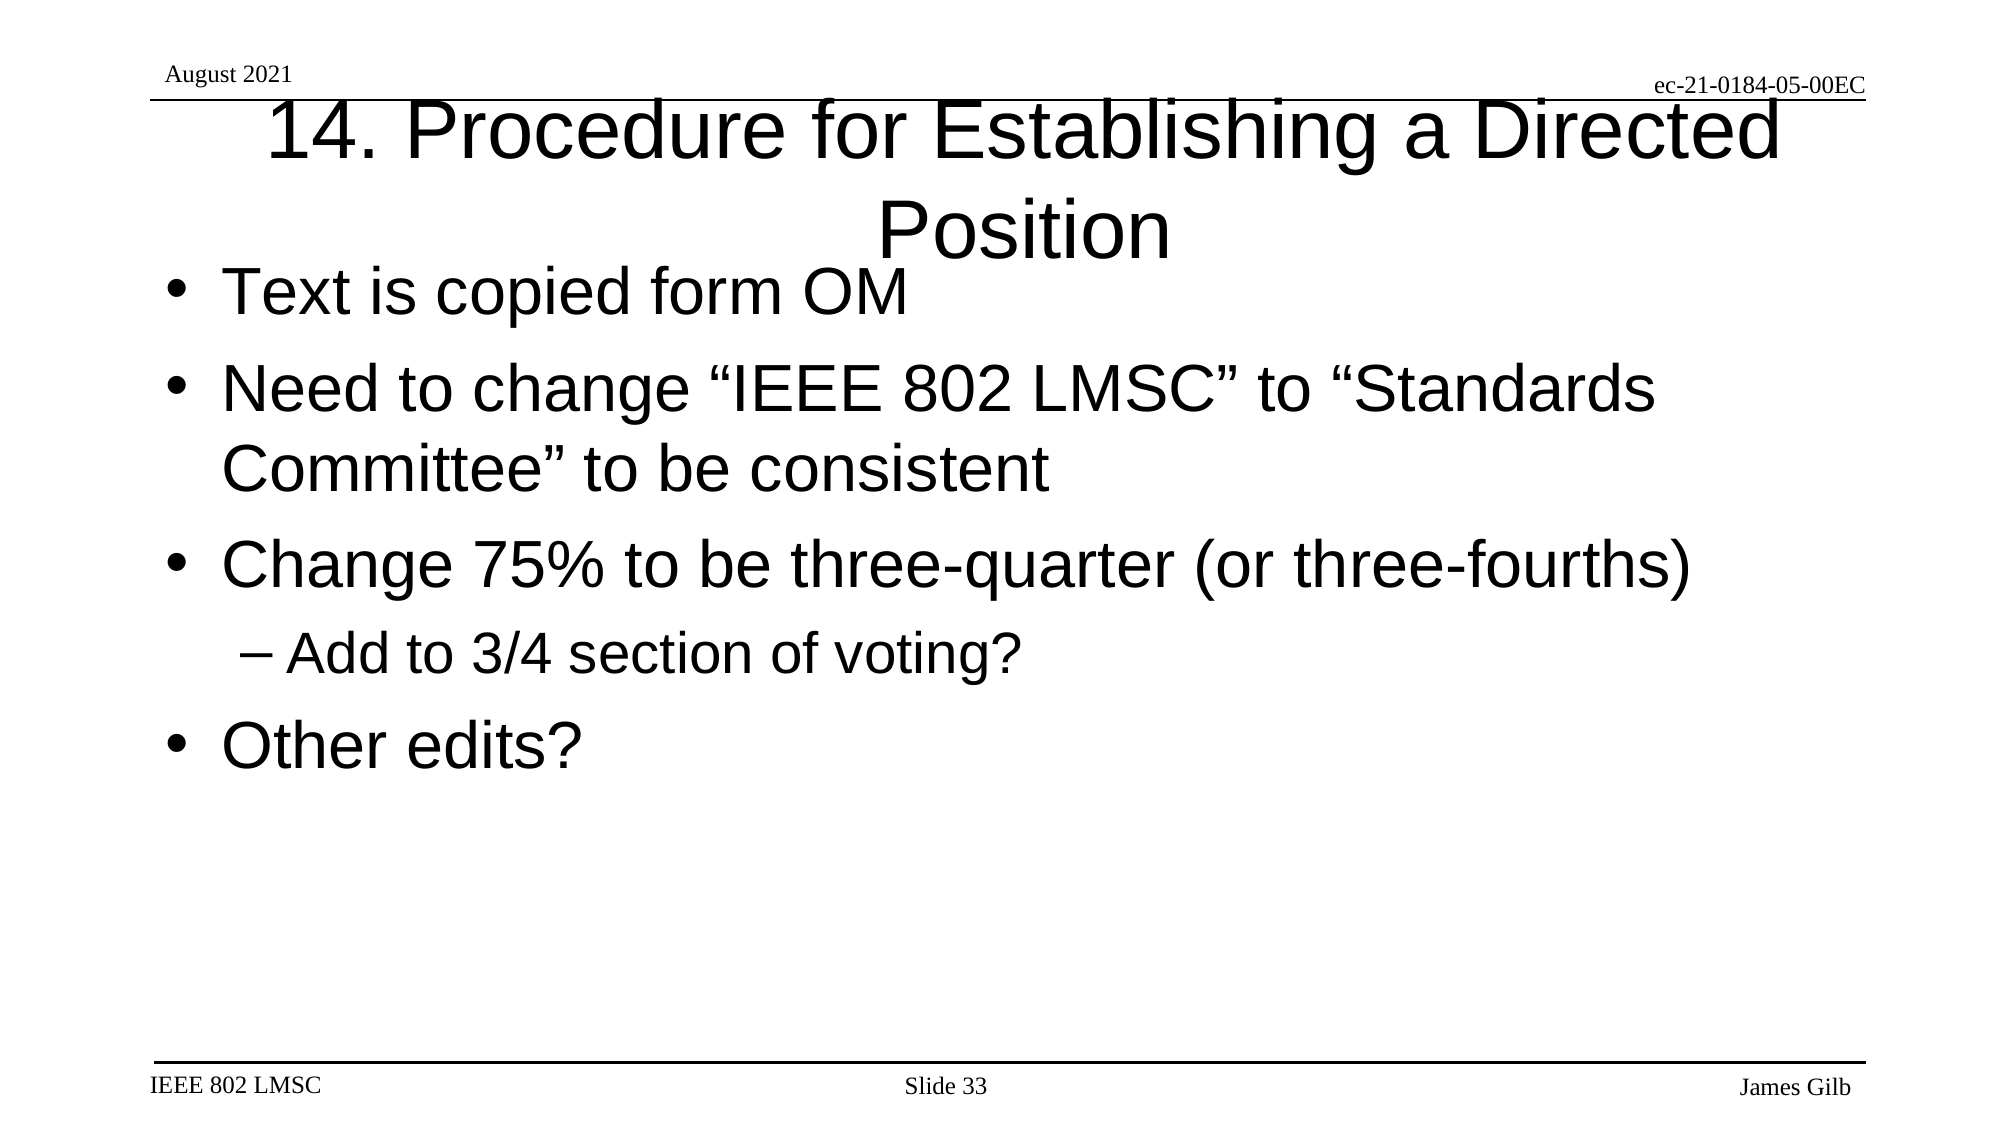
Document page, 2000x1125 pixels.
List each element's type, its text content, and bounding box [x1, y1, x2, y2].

title 14. Procedure for Establishing a Directed Position [149, 67, 1900, 239]
list Text is copied form OM Need to change “IEEE 802 LMSC” to “Standards Committee” to be consistent Change 75% to be three-quarter (or three-fourths) Add to 3/4 section of voting? Other edits? [149, 239, 1900, 1051]
